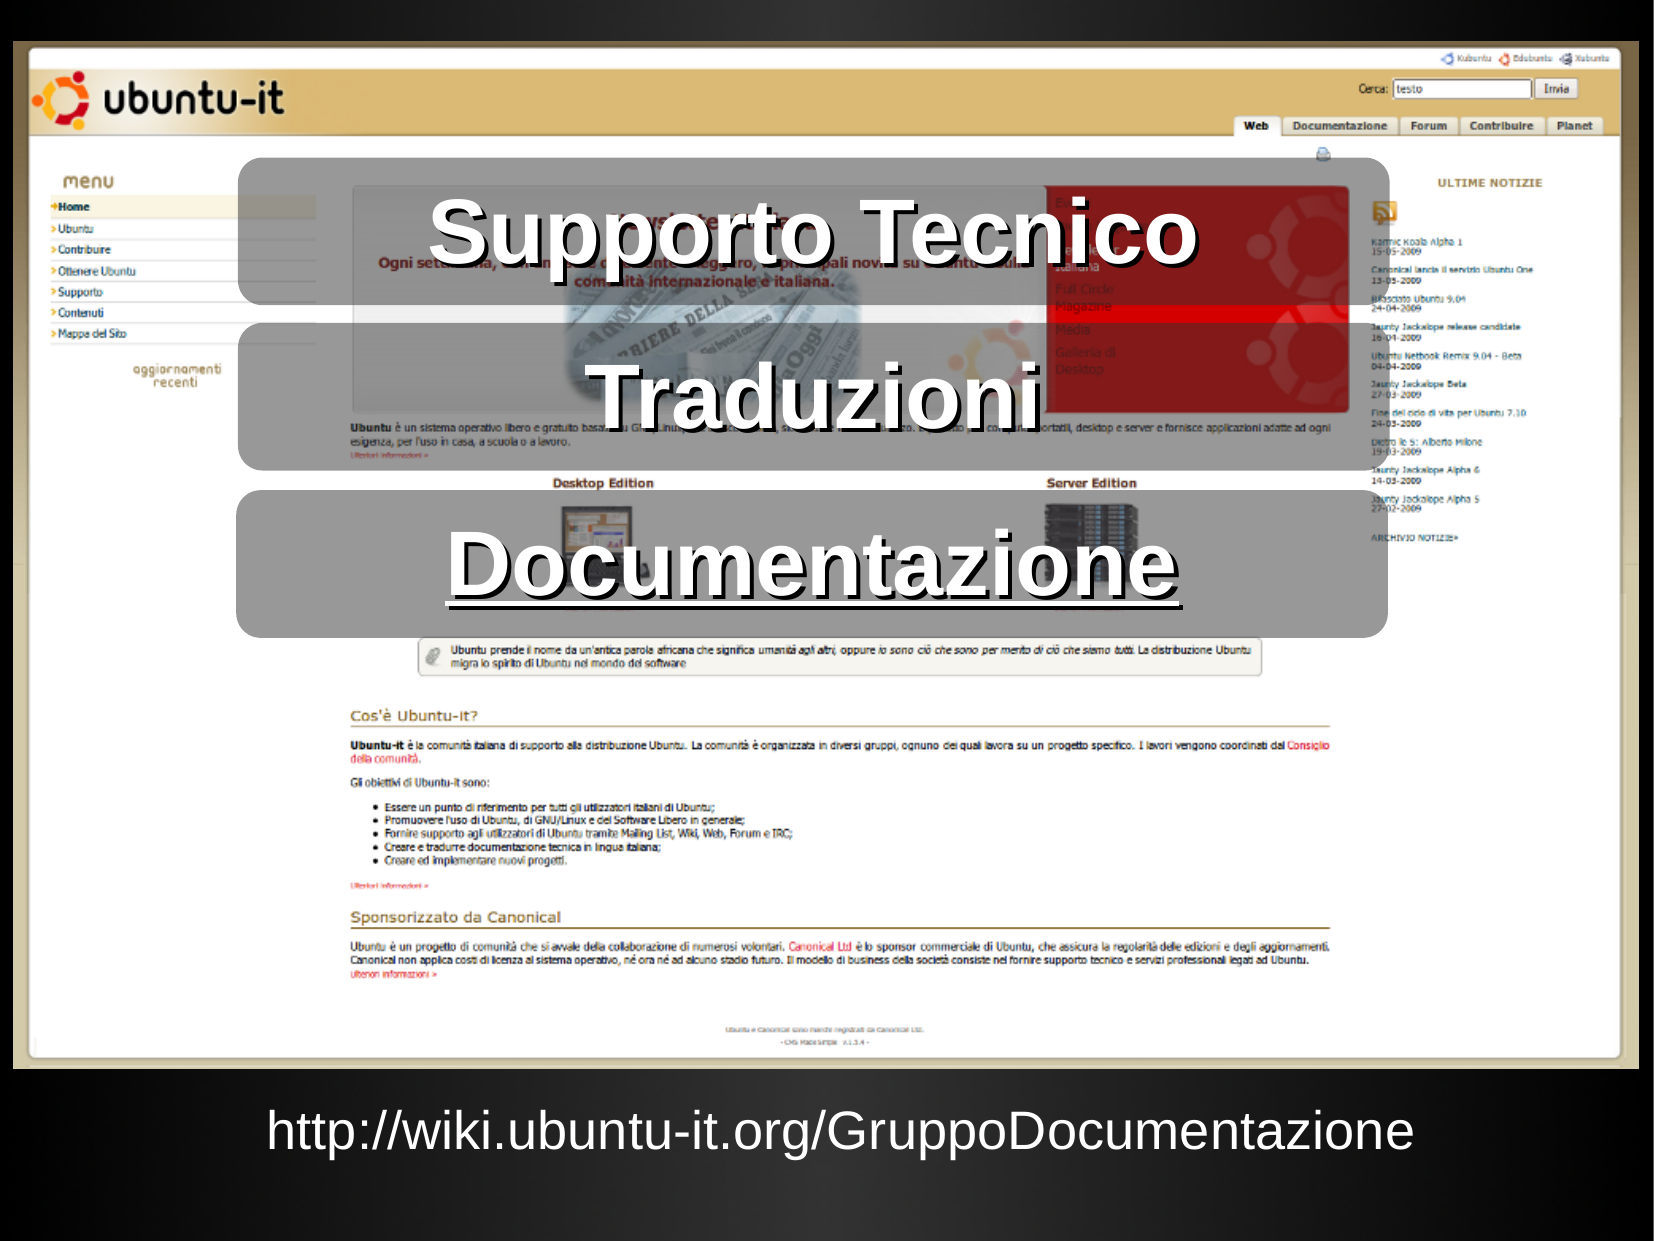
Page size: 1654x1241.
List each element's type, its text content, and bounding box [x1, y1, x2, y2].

text_box Documentazione [236, 490, 1388, 638]
picture [0, 0, 1654, 1241]
text_box Traduzioni [237, 322, 1390, 471]
text_box http://wiki.ubuntu-it.org/GruppoDocumentazione [29, 1093, 1654, 1211]
text_box Supporto Tecnico [237, 157, 1390, 306]
